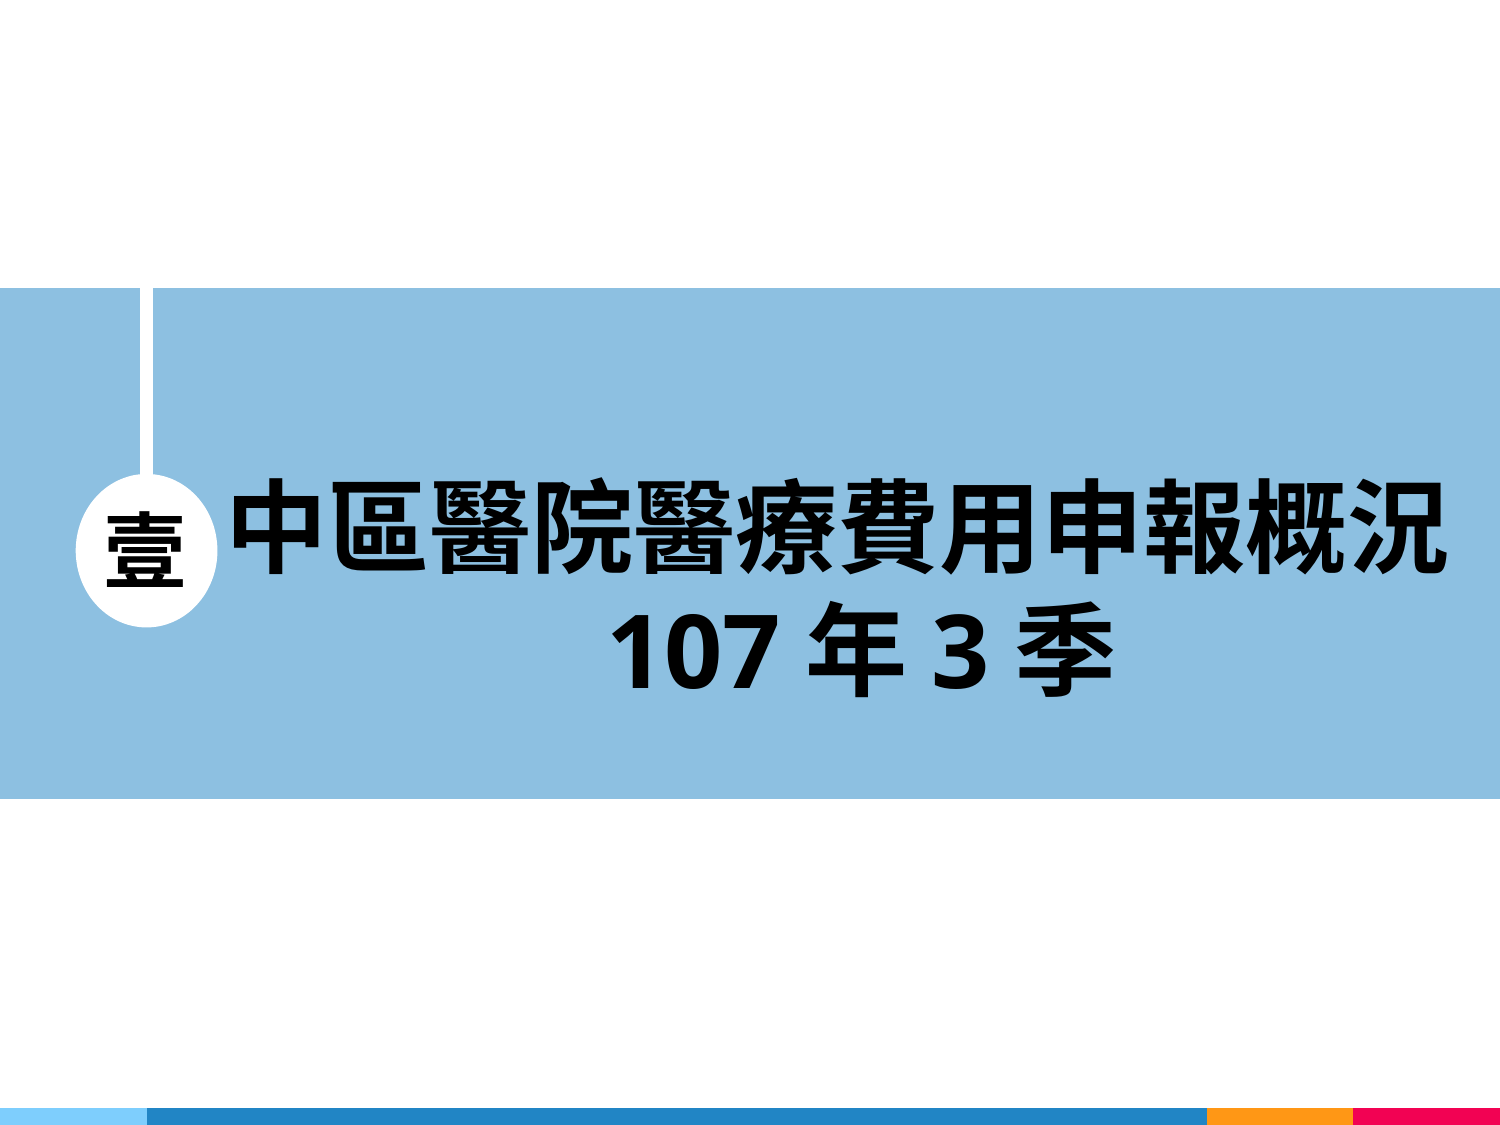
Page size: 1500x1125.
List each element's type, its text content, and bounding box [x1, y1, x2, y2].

text_box 壹 [89, 492, 202, 607]
title 中區醫院醫療費用申報概況 107年3季 [167, 385, 1500, 787]
